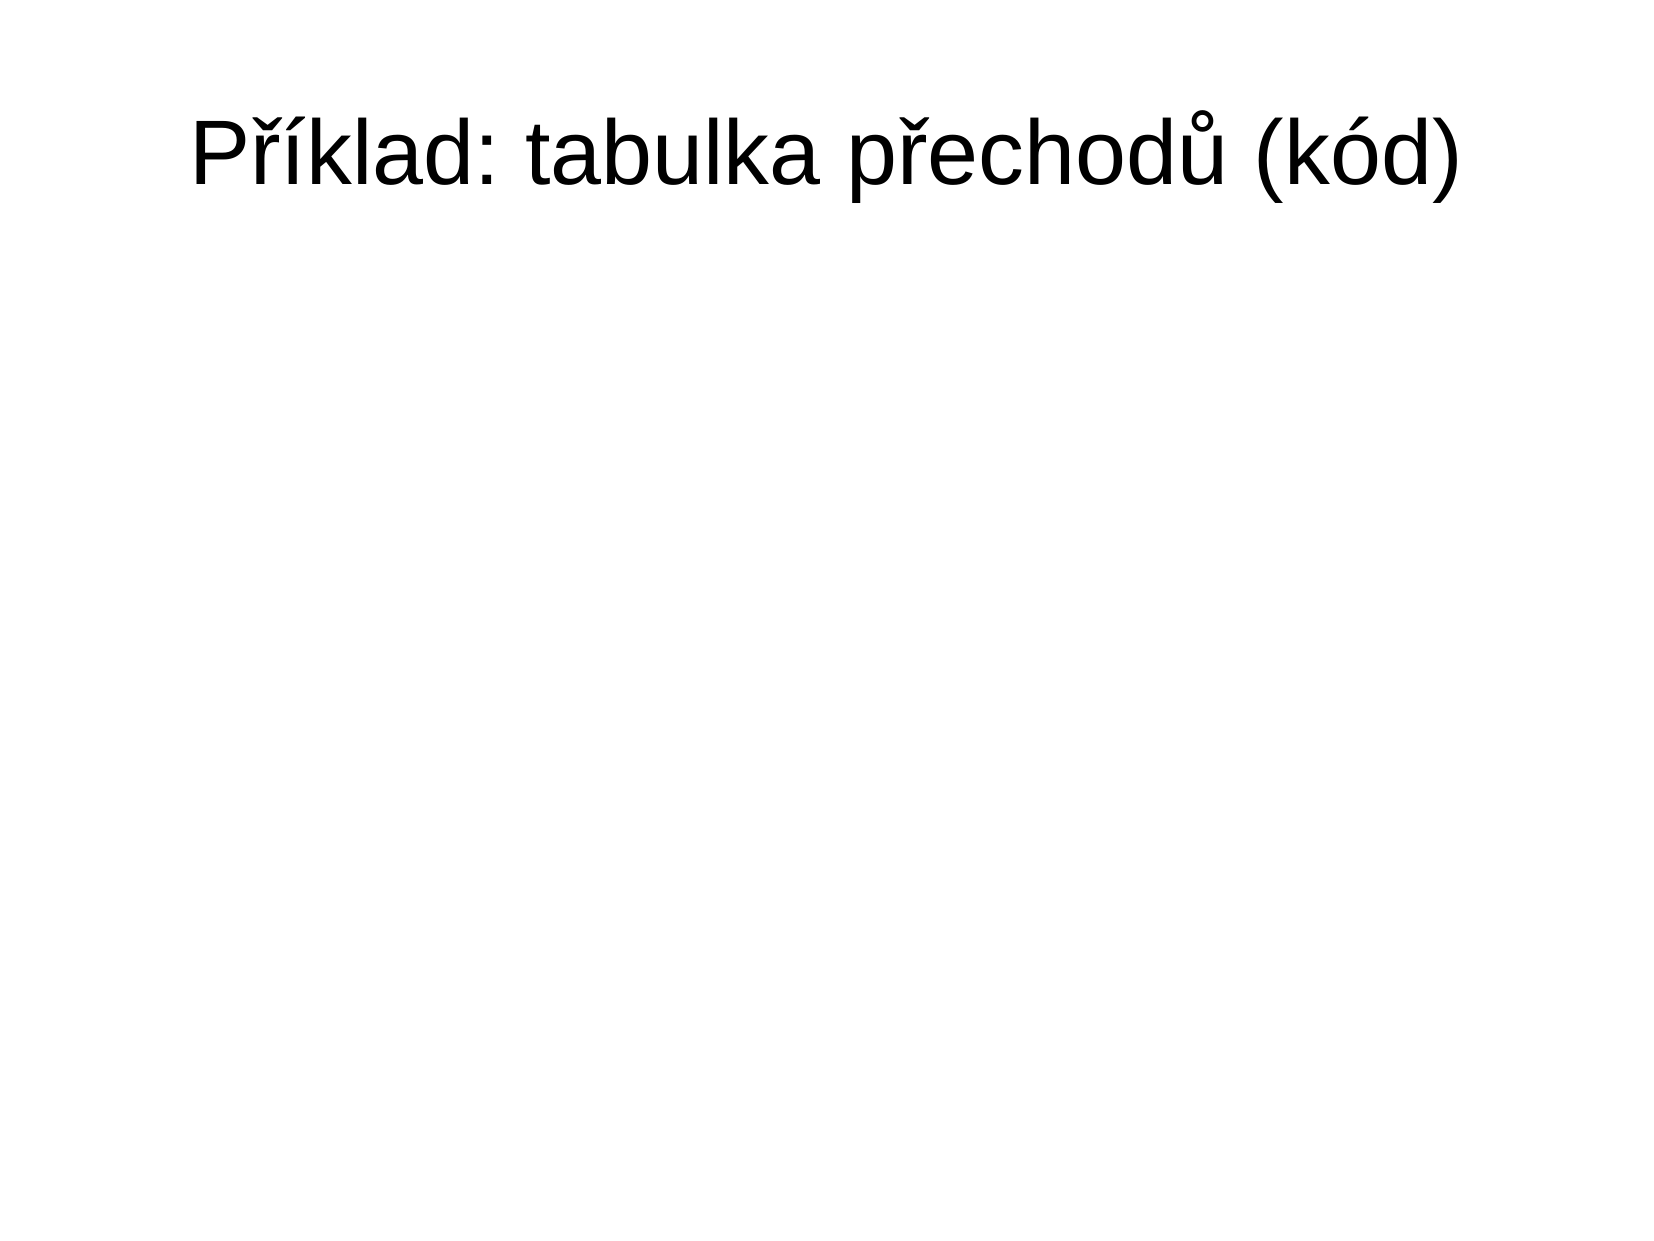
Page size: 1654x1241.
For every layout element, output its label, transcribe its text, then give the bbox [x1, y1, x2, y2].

title Příklad: tabulka přechodů (kód) [82, 56, 1571, 250]
